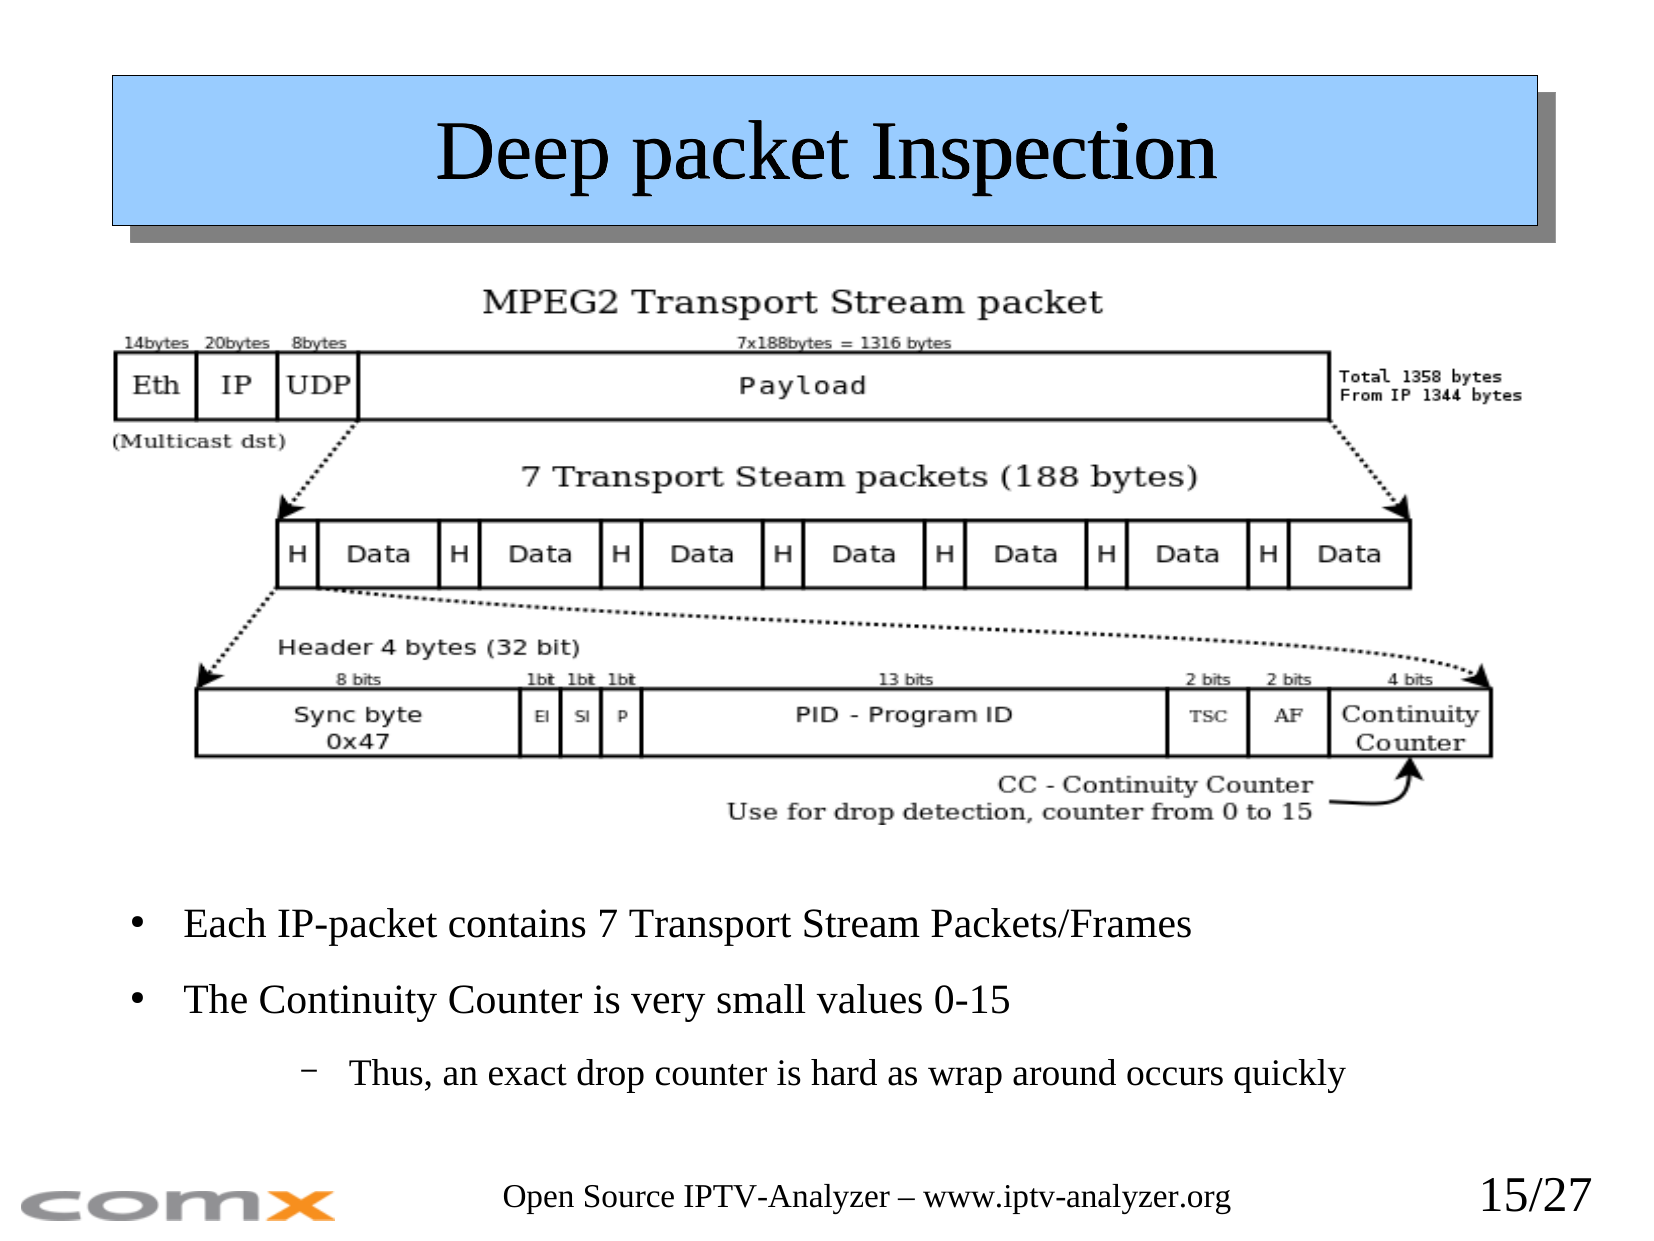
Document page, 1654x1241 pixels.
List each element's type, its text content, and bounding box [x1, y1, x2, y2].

picture [112, 285, 1538, 826]
picture [21, 1191, 335, 1221]
list Each IP-packet contains 7 Transport Stream Packets/Frames The Continuity Counter is very small values 0-15 Thus, an exact drop counter is hard as wrap around occurs quickly [112, 900, 1538, 1126]
title Deep packet Inspection [116, 75, 1538, 226]
